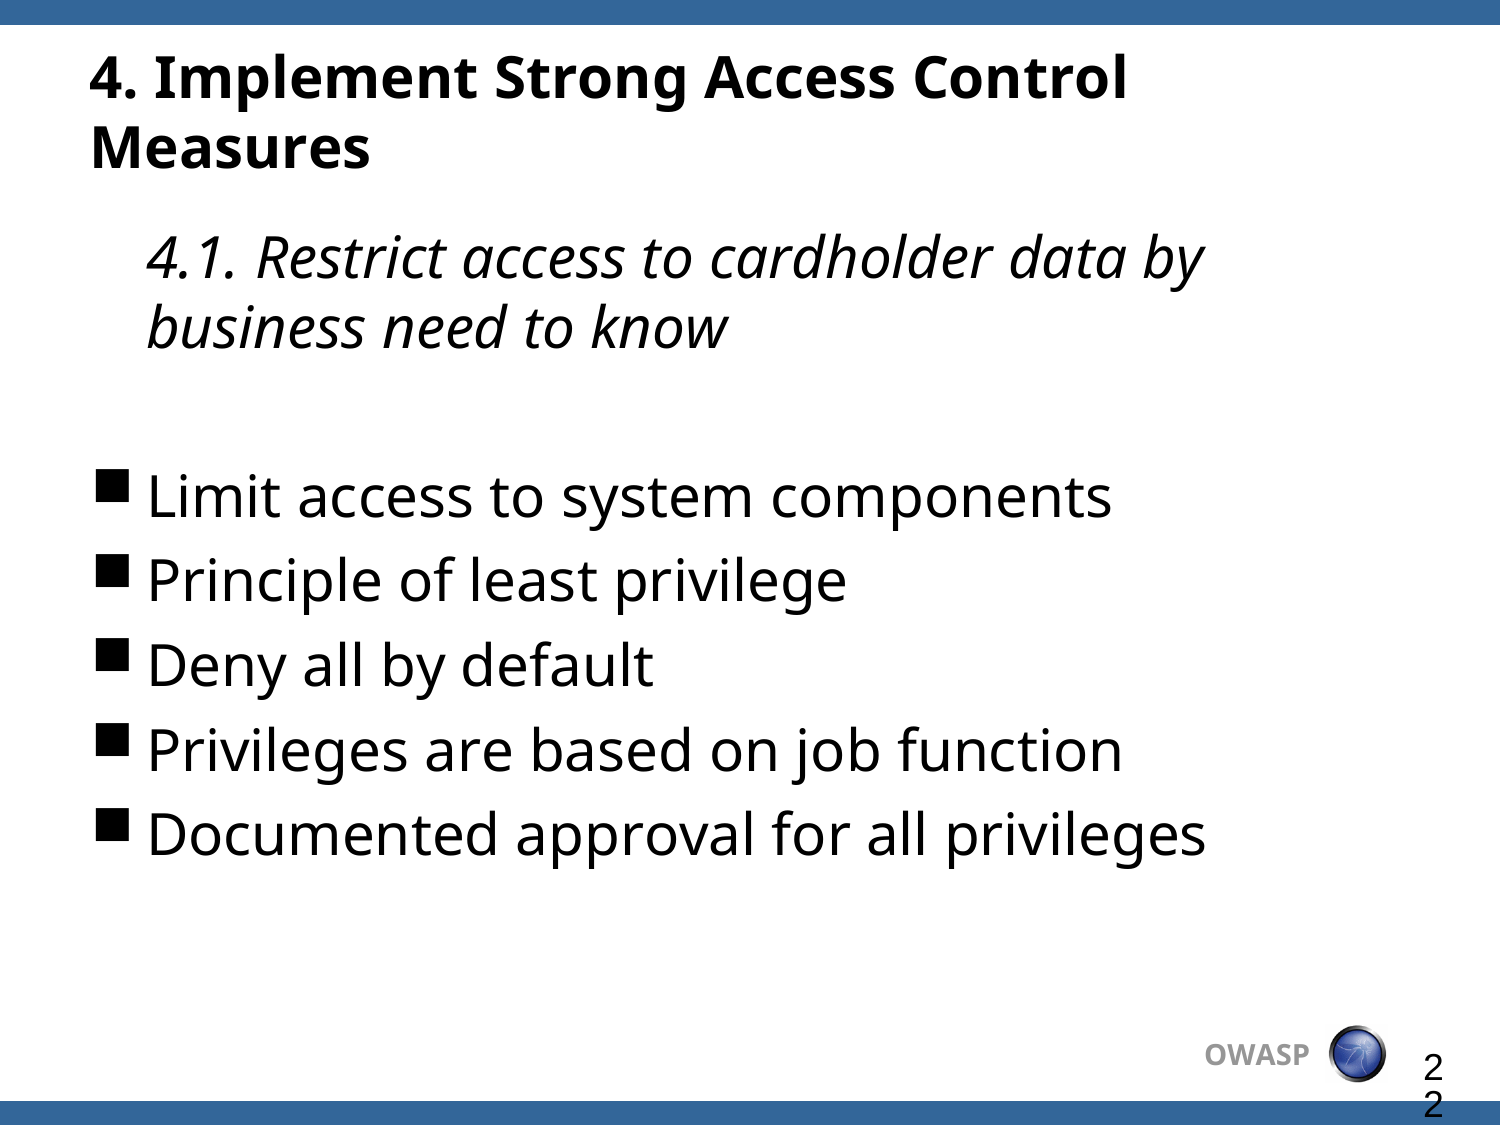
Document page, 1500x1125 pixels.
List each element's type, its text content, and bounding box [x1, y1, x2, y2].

list 4.1. Restrict access to cardholder data by business need to know Limit access to system components Principle of least privilege Deny all by default Privileges are based on job function Documented approval for all privileges [75, 212, 1426, 1005]
title 4. Implement Strong Access Control Measures [75, 32, 1426, 188]
picture [1325, 1024, 1388, 1083]
